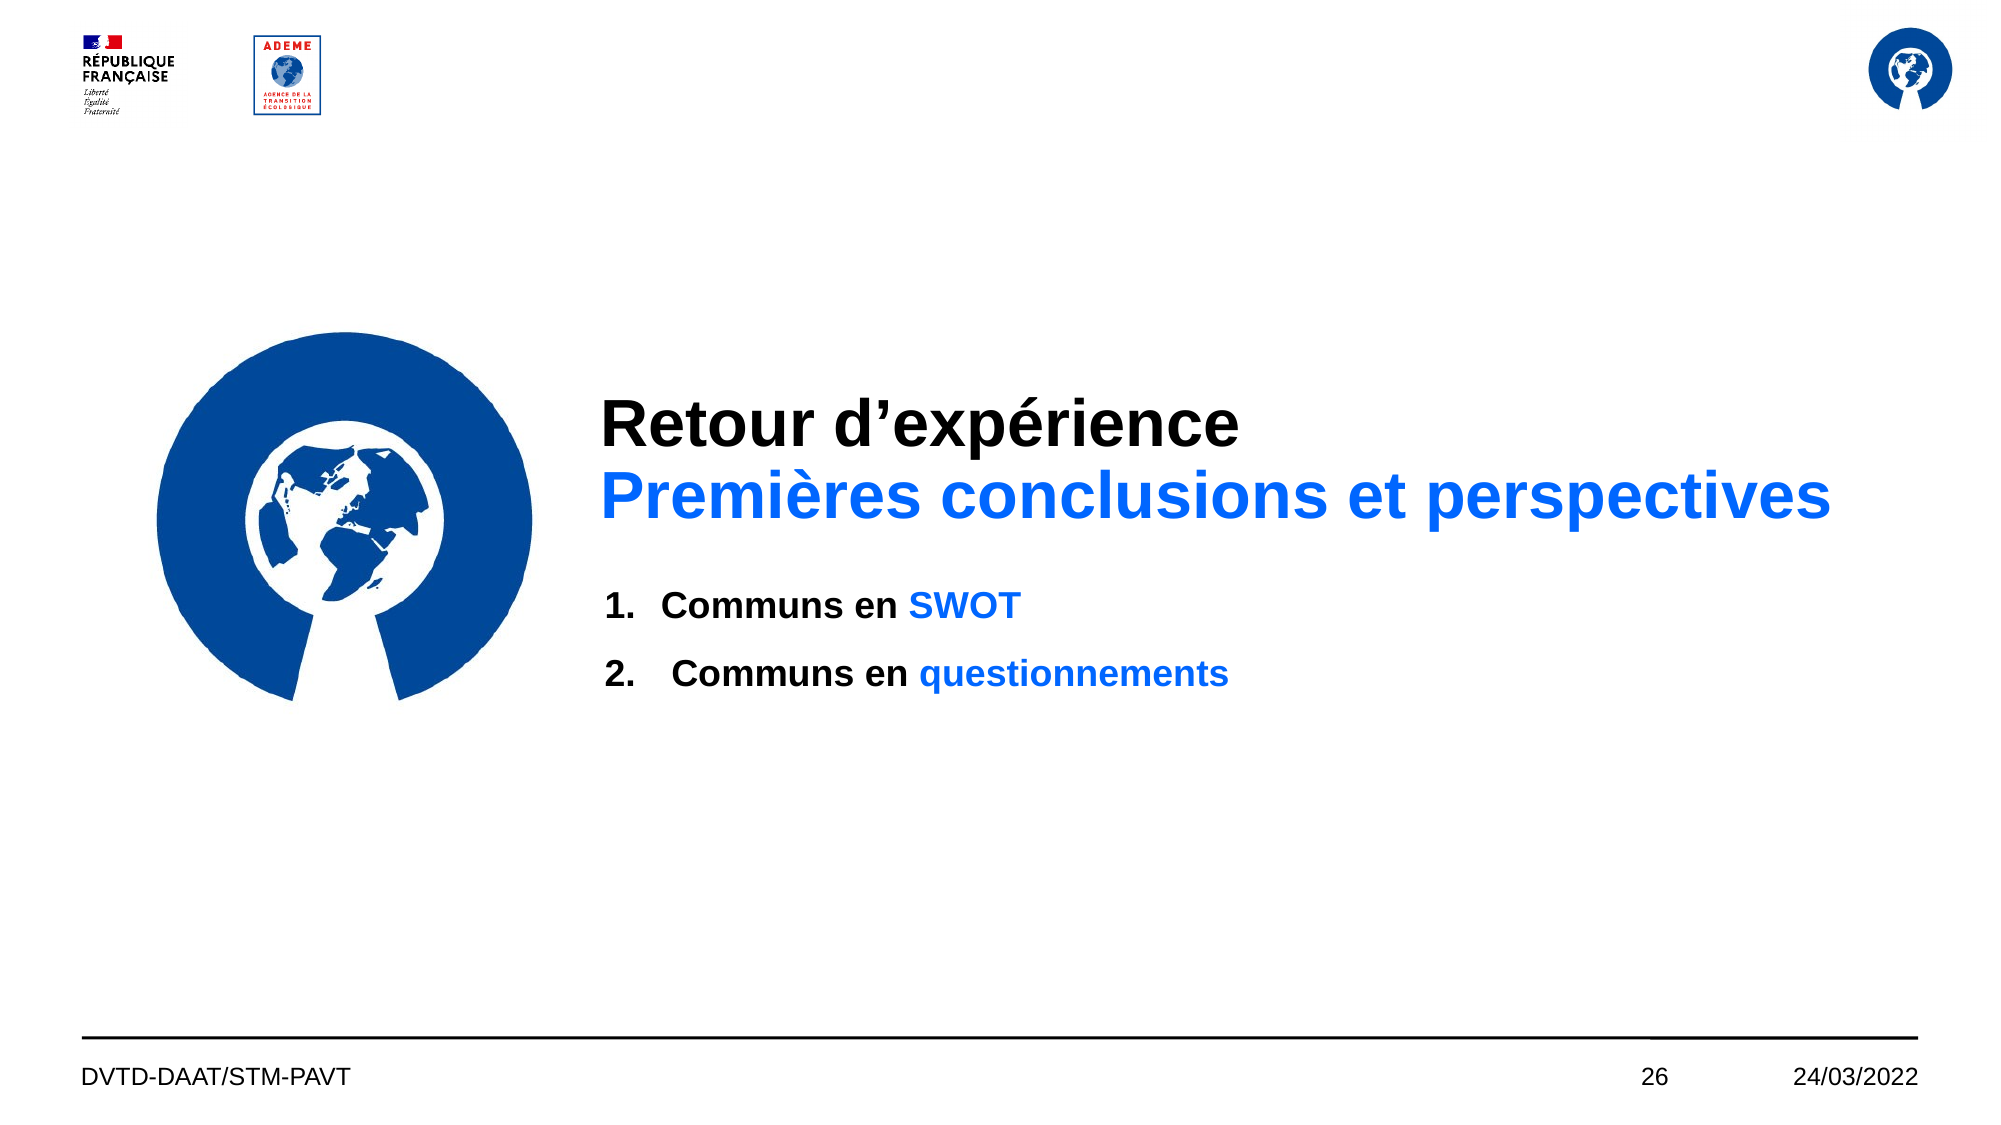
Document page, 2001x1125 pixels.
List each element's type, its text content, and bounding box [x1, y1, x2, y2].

picture [244, 26, 330, 124]
title Retour d’expérience Premières conclusions et perspectives [585, 323, 2000, 541]
footer DVTD-DAAT/STM-PAVT [65, 1045, 589, 1105]
text_box Communs en SWOT Communs en questionnements [589, 551, 2000, 1107]
picture [141, 322, 555, 720]
picture [1840, 0, 1987, 142]
picture [69, 21, 188, 128]
